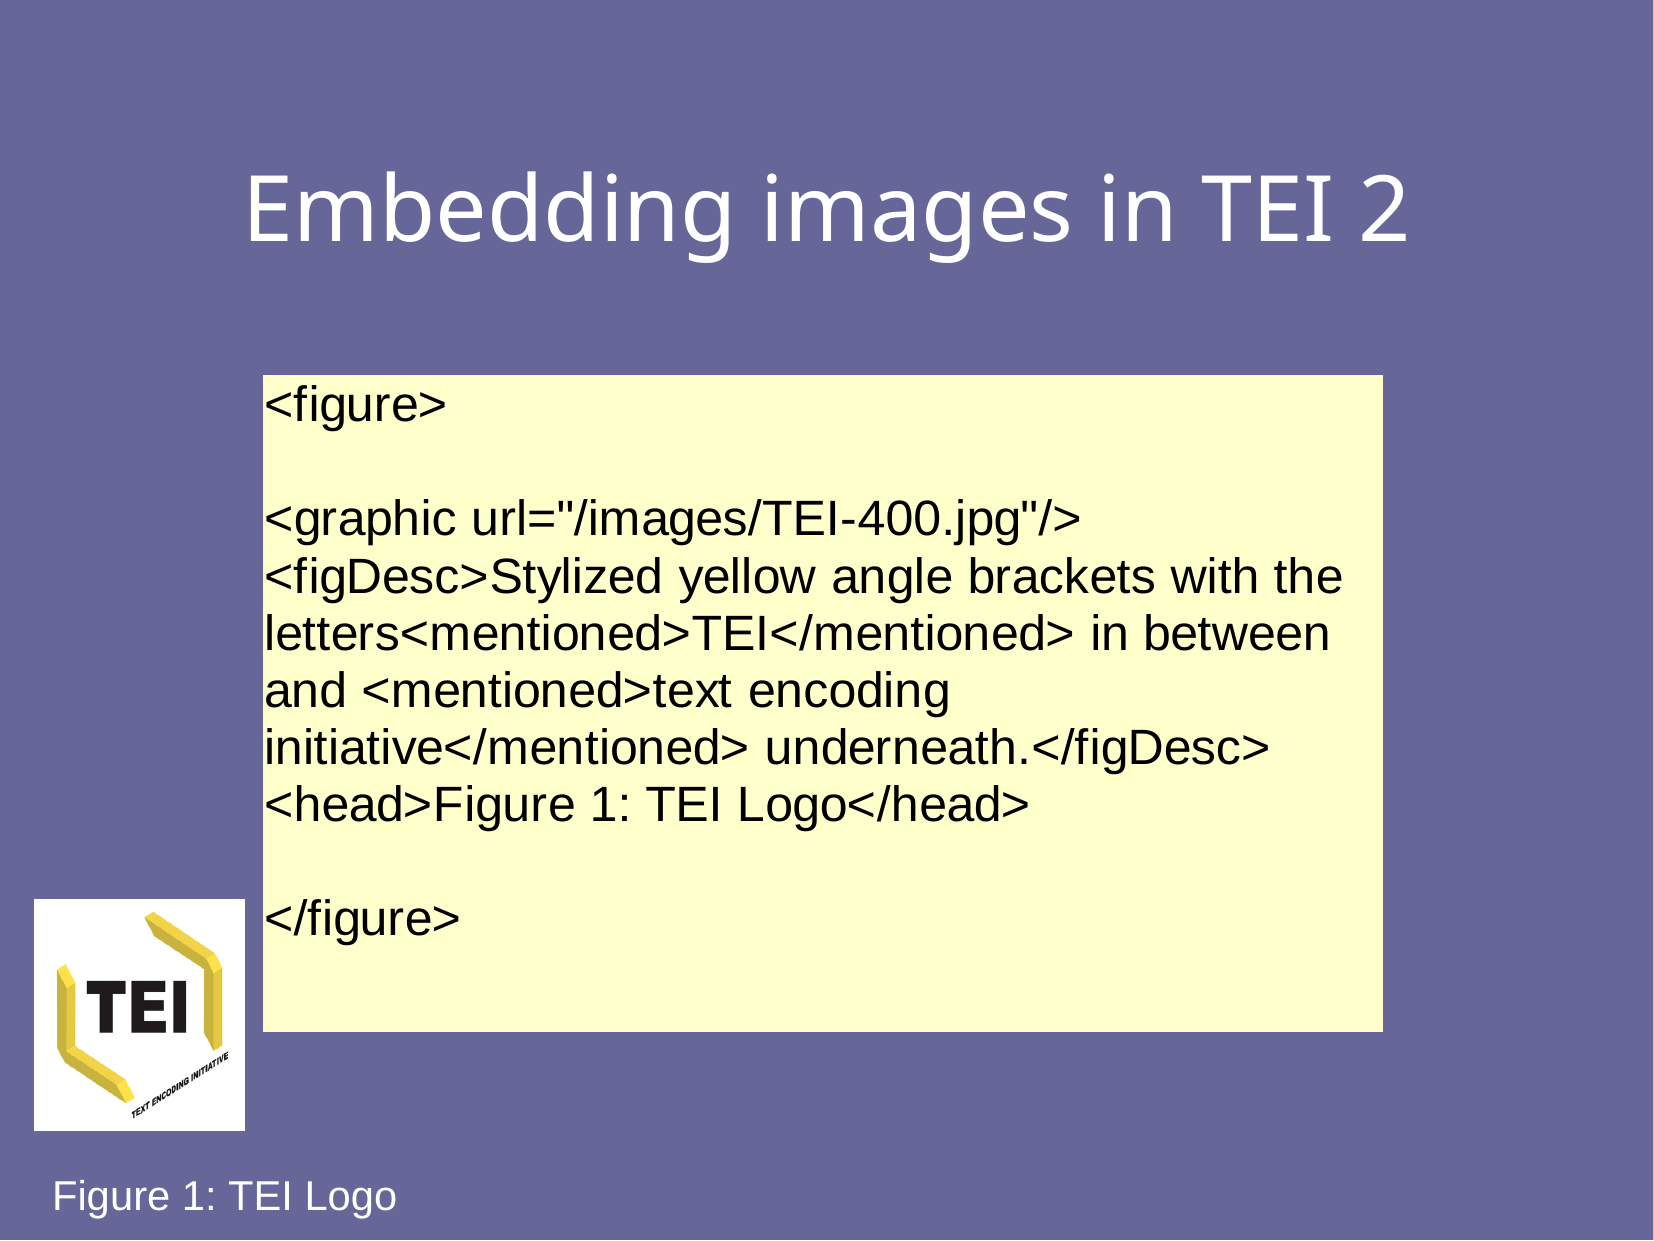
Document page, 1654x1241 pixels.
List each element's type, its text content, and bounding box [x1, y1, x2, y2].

title Embedding images in TEI 2 [121, 102, 1534, 310]
picture [34, 899, 245, 1131]
text_box Figure 1: TEI Logo [37, 1165, 413, 1228]
chart [262, 375, 1384, 1033]
